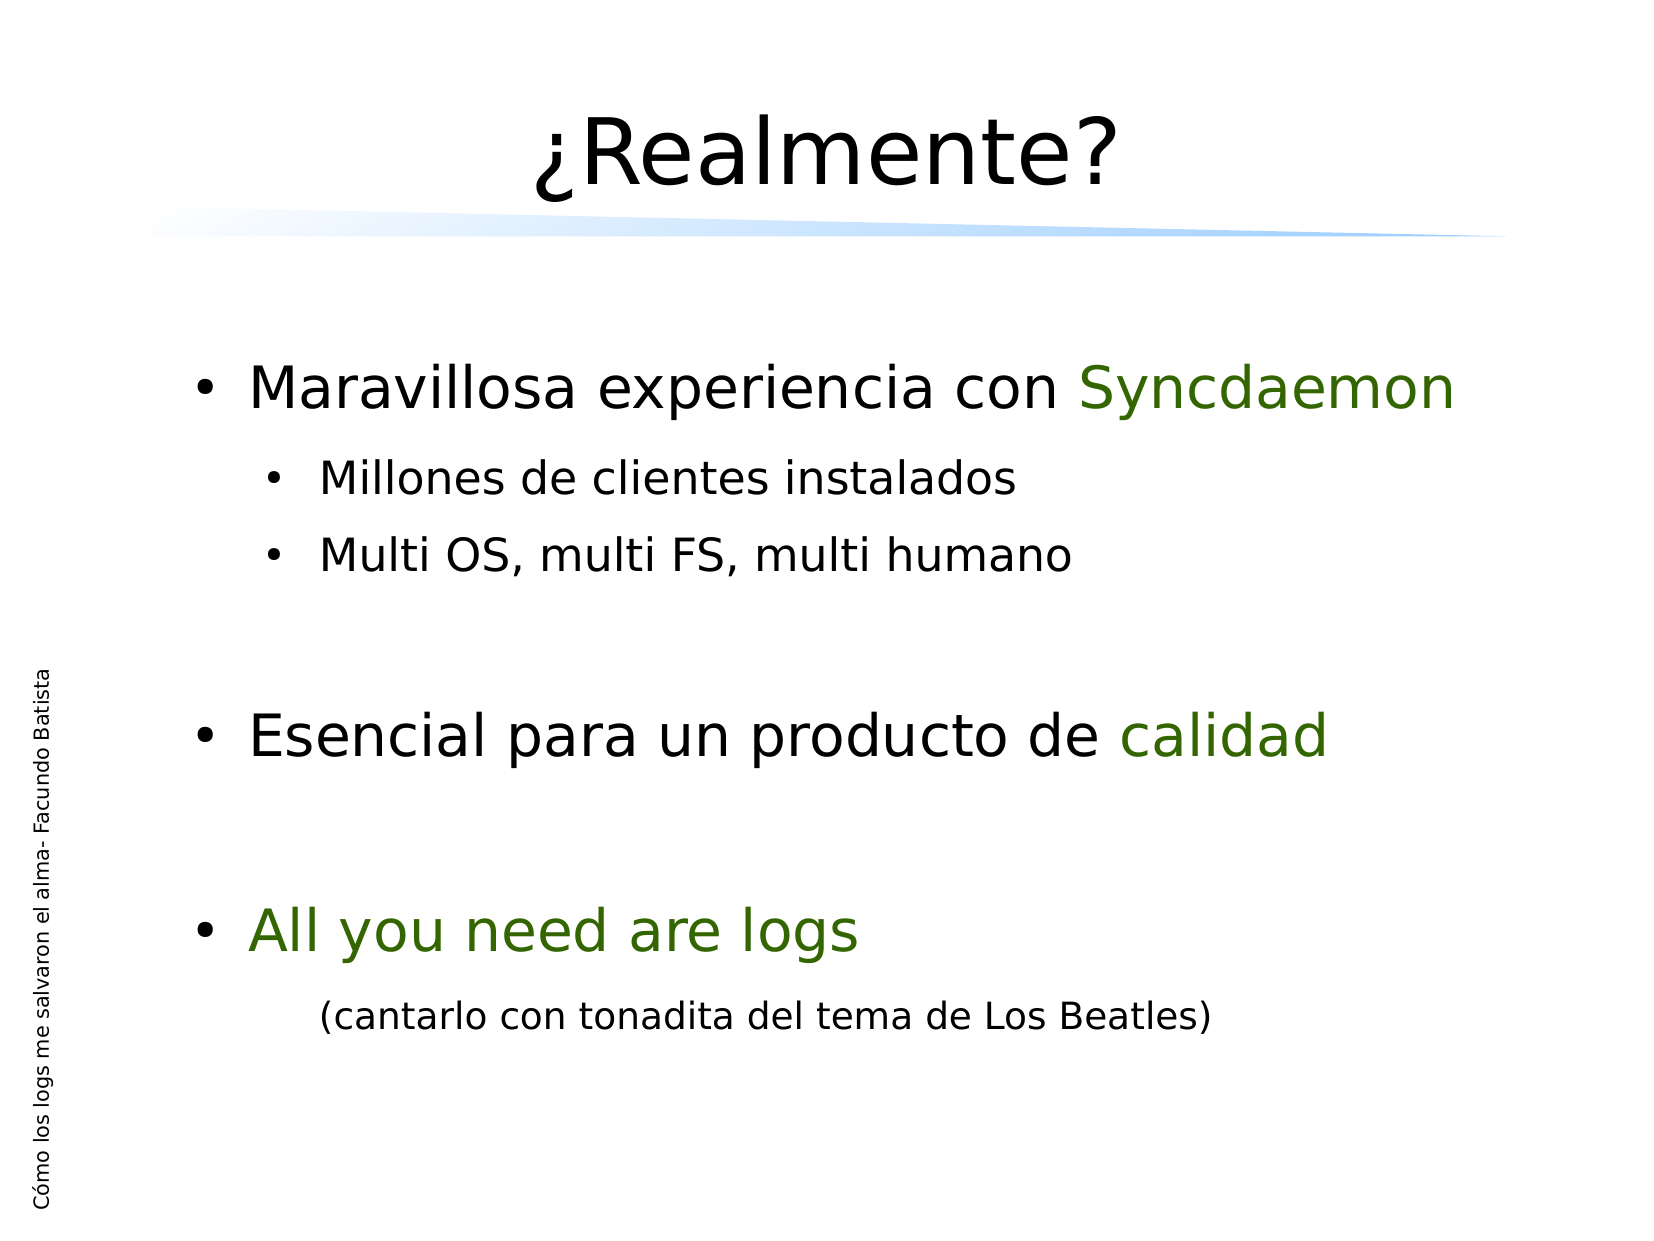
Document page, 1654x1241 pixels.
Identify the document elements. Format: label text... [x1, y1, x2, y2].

title ¿Realmente? [82, 49, 1571, 257]
list Maravillosa experiencia con Syncdaemon Millones de clientes instalados Multi OS, multi FS, multi humano Esencial para un producto de calidad All you need are logs (cantarlo con tonadita del tema de Los Beatles) [177, 354, 1571, 1109]
